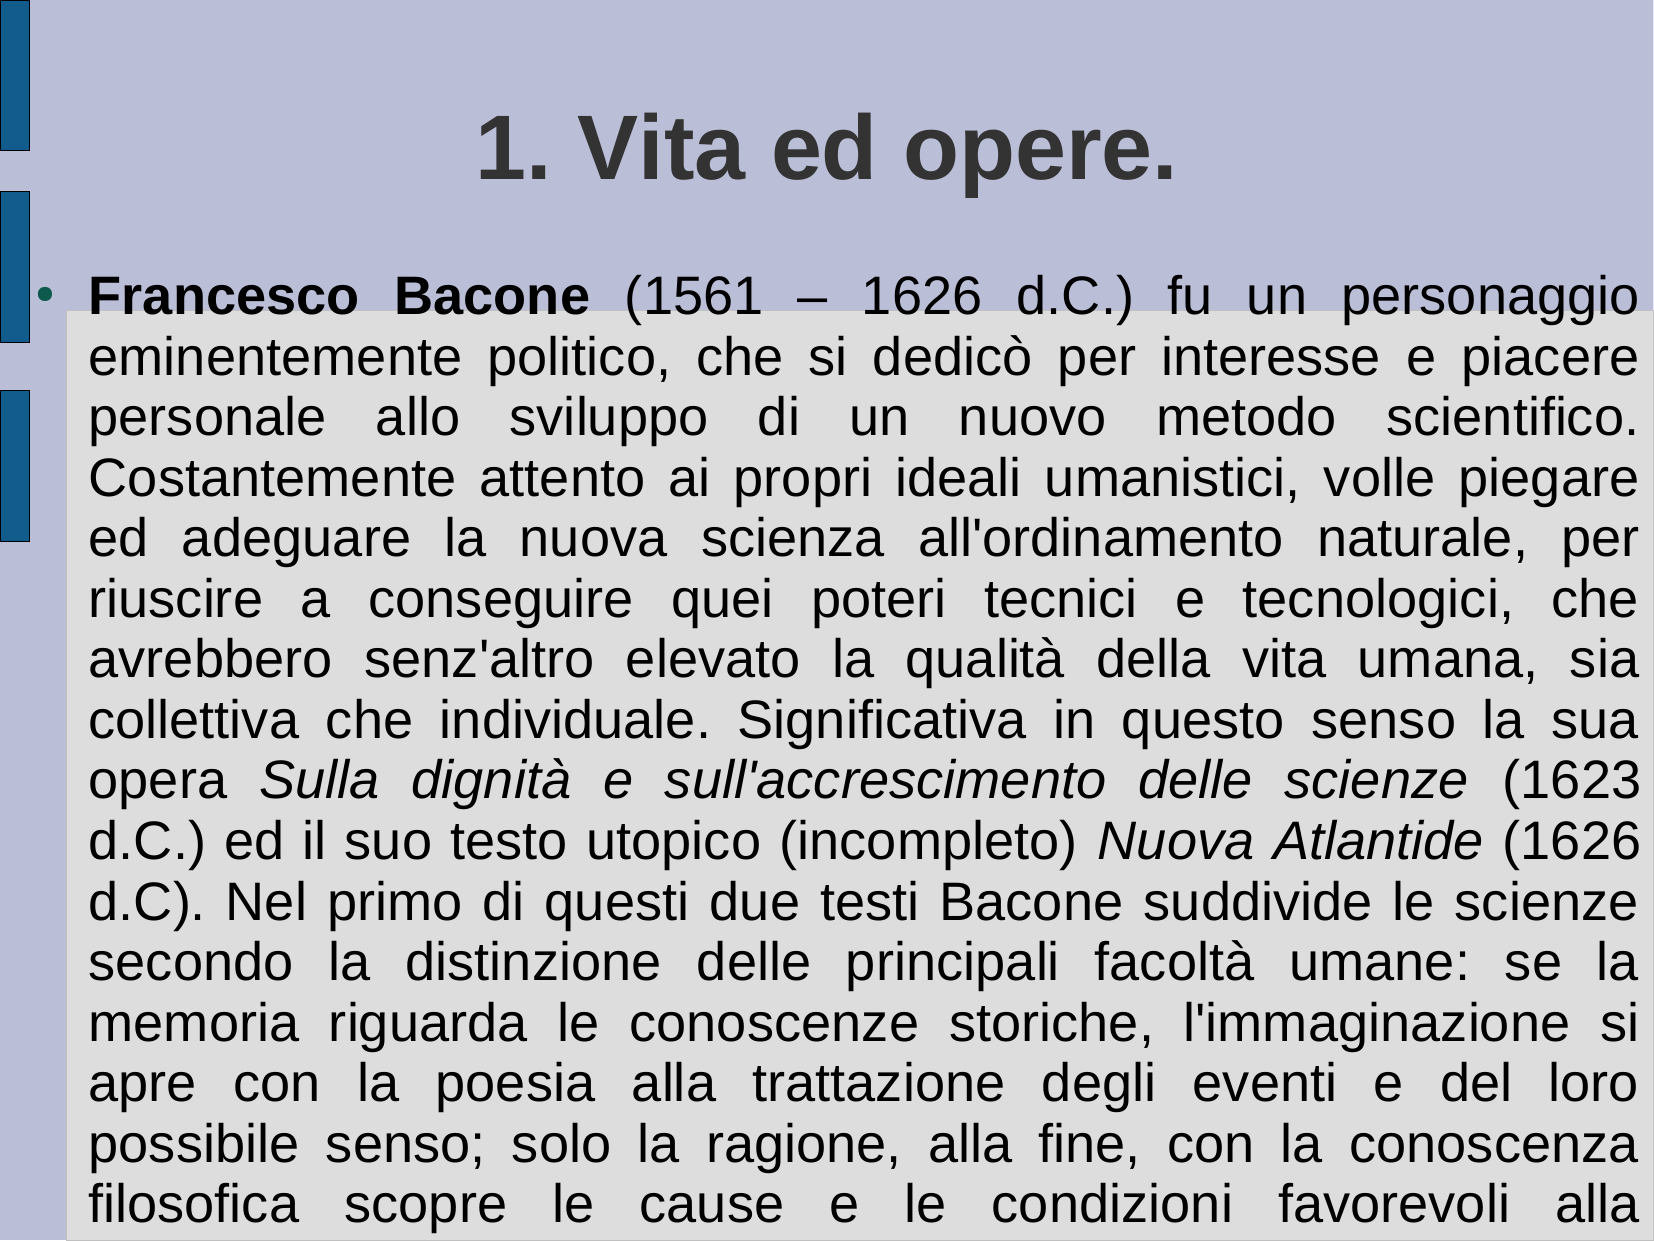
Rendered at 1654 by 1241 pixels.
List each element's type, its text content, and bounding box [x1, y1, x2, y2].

title 1. Vita ed opere. [121, 43, 1534, 251]
list Francesco Bacone (1561 – 1626 d.C.) fu un personaggio eminentemente politico, che si dedicò per interesse e piacere personale allo sviluppo di un nuovo metodo scientifico. Costantemente attento ai propri ideali umanistici, volle piegare ed adeguare la nuova scienza all'ordinamento naturale, per riuscire a conseguire quei poteri tecnici e tecnologici, che avrebbero senz'altro elevato la qualità della vita umana, sia collettiva che individuale. Significativa in questo senso la sua opera Sulla dignità e sull'accrescimento delle scienze (1623 d.C.) ed il suo testo utopico (incompleto) Nuova Atlantide (1626 d.C). Nel primo di questi due testi Bacone suddivide le scienze secondo la distinzione delle principali facoltà umane: se la memoria riguarda le conoscenze storiche, l'immaginazione si apre con la poesia alla trattazione degli eventi e del loro possibile senso; solo la ragione, alla fine, con la conoscenza filosofica scopre le cause e le condizioni favorevoli alla realizzazione dei fatti e dei fenomeni. [17, 265, 1642, 1237]
